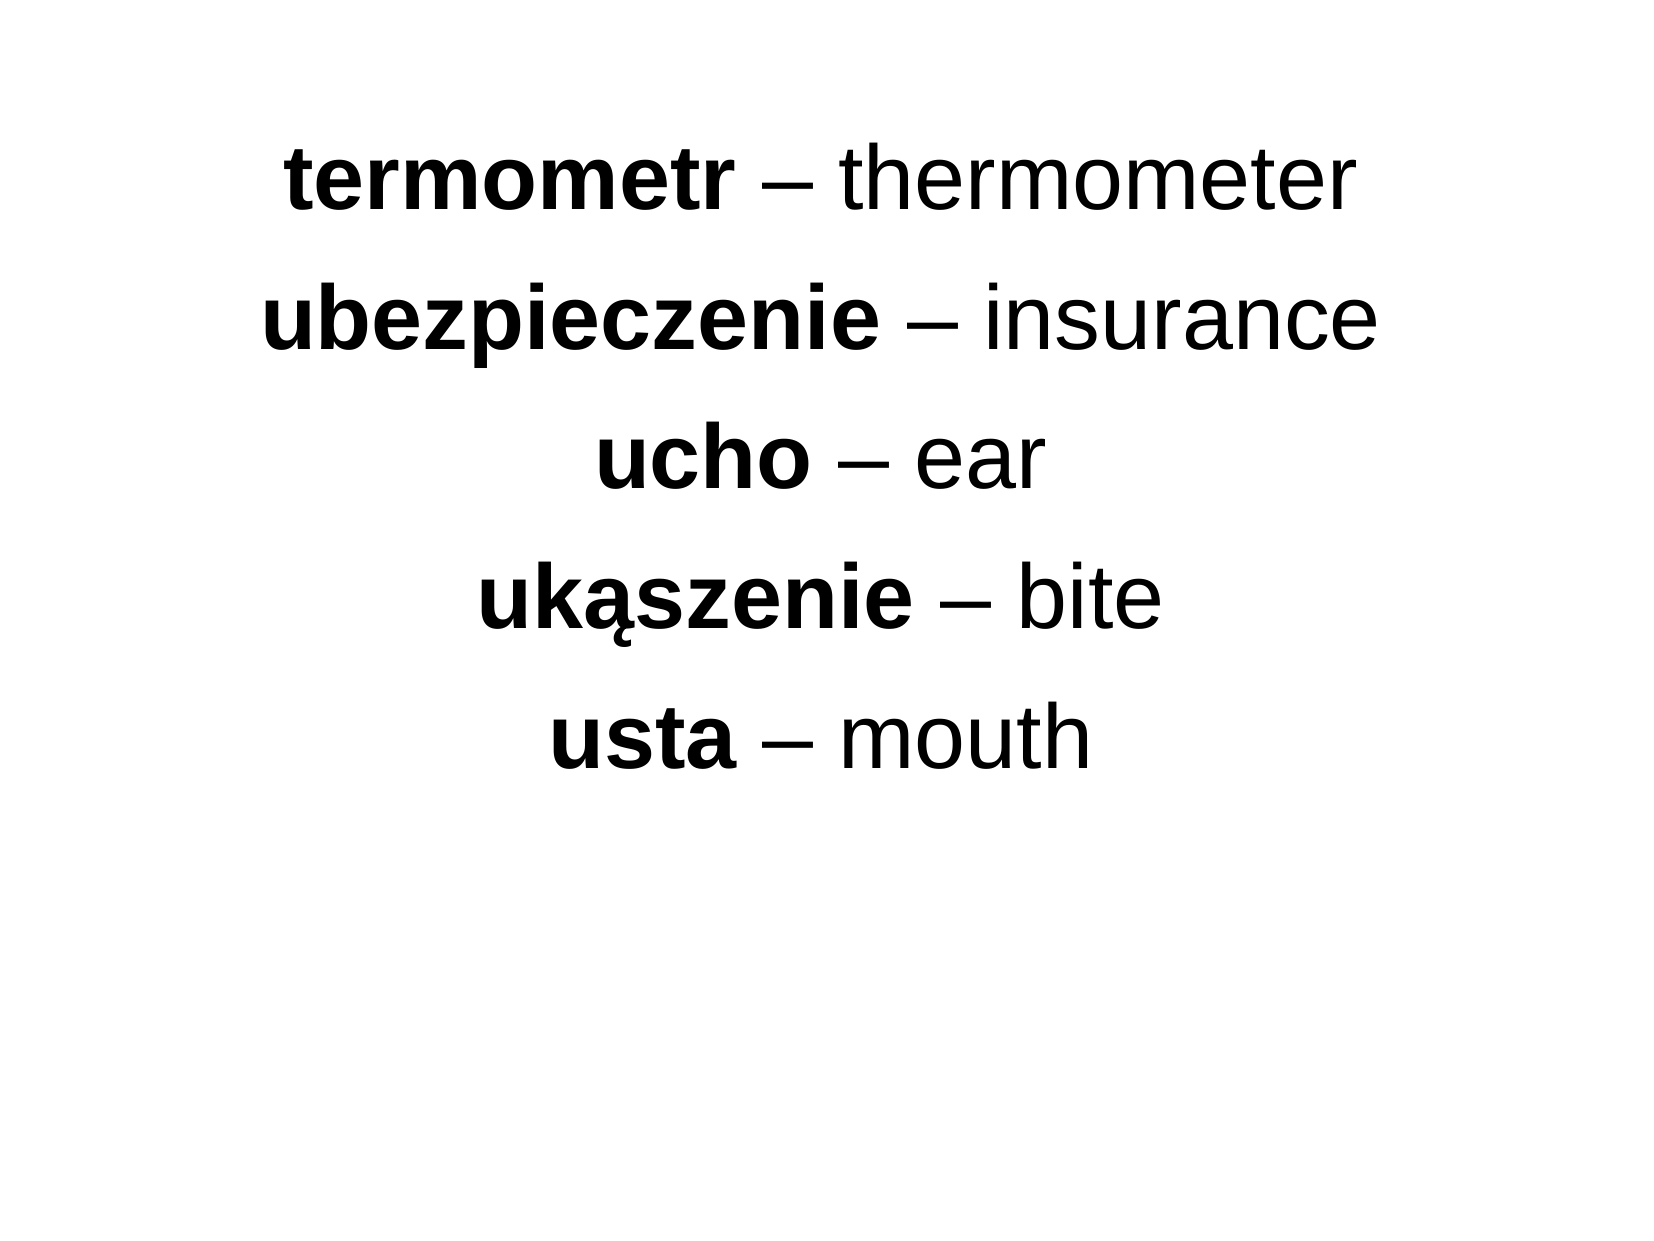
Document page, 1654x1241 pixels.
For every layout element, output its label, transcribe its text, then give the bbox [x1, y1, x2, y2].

list termometr – thermometer ubezpieczenie – insurance ucho – ear ukąszenie – bite usta – mouth [76, 118, 1565, 937]
